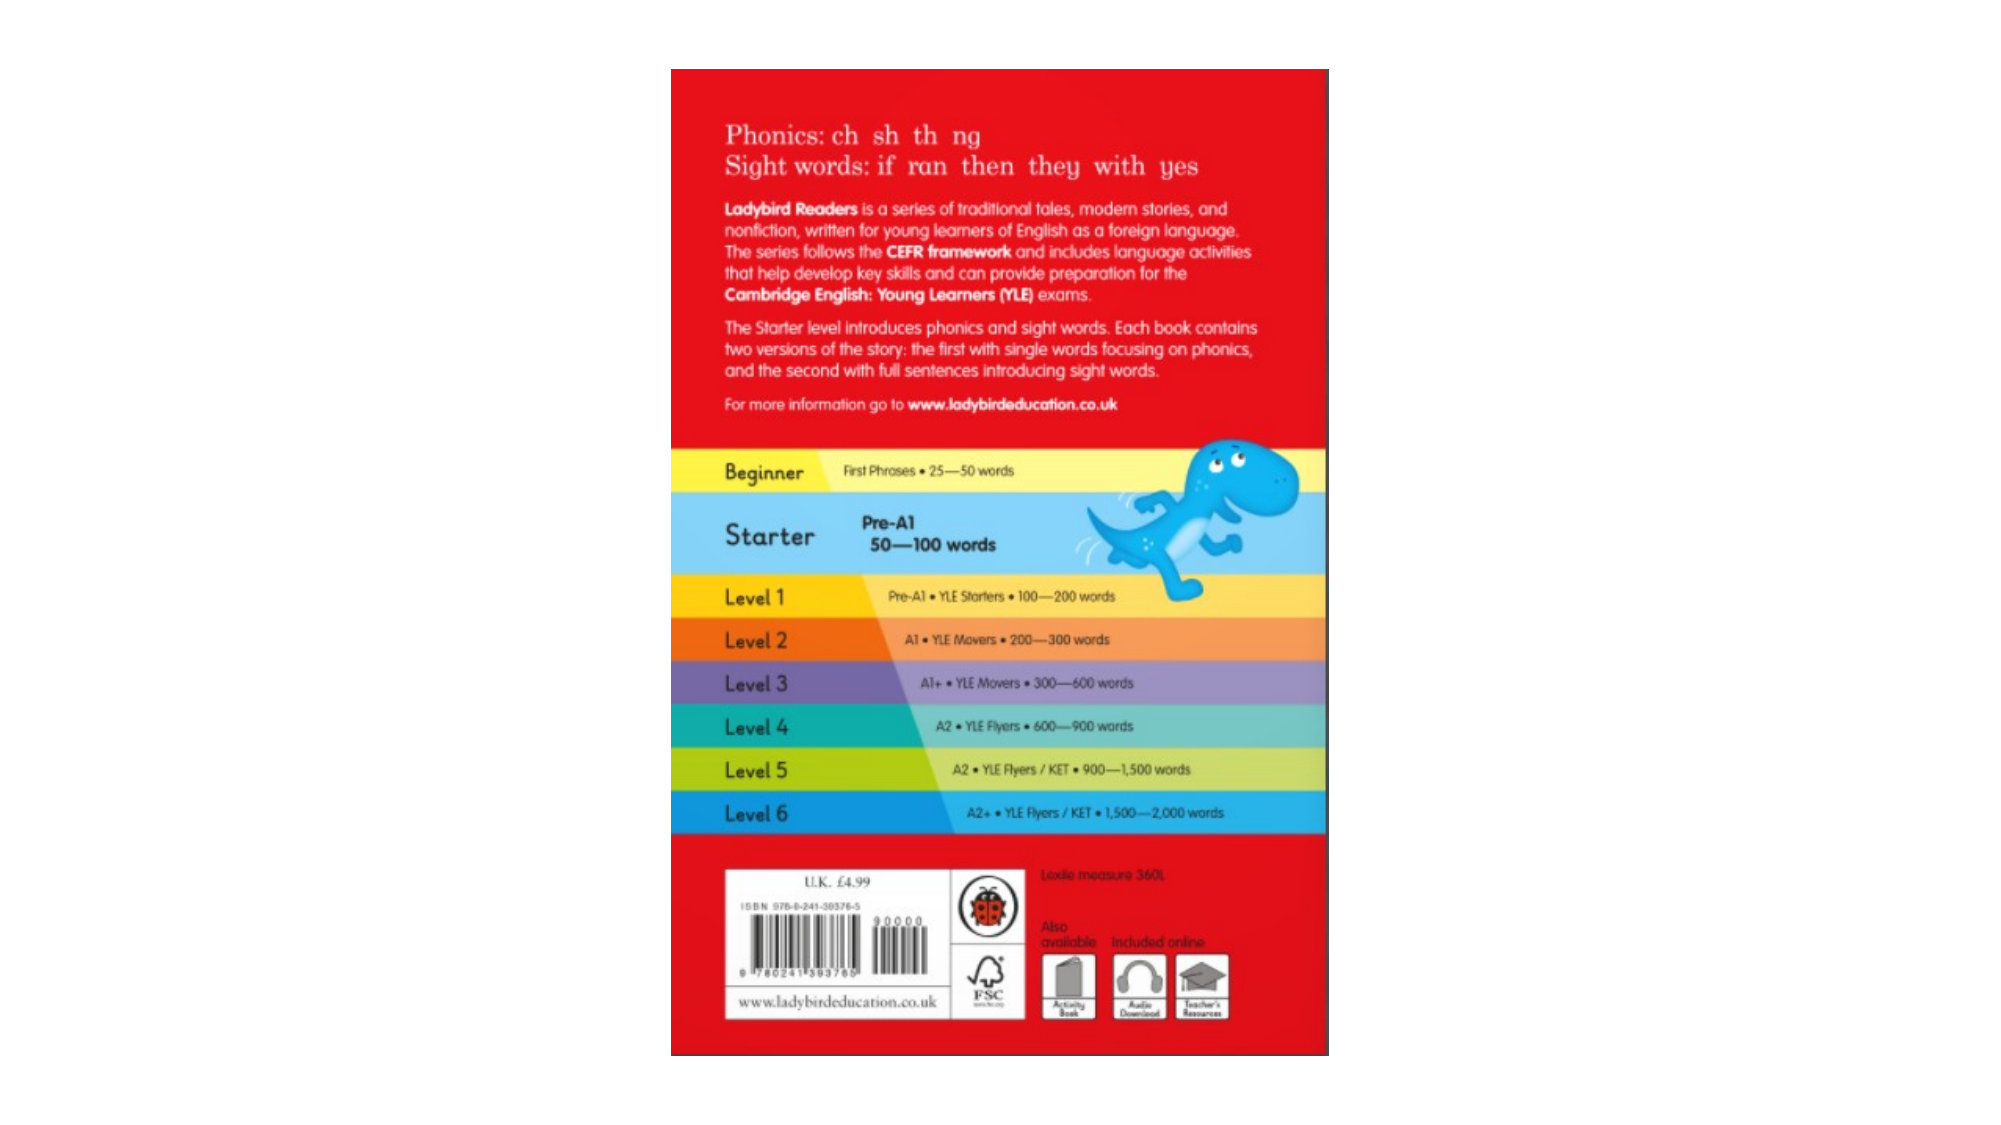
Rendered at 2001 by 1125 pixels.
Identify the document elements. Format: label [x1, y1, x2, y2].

picture [671, 69, 1329, 1056]
